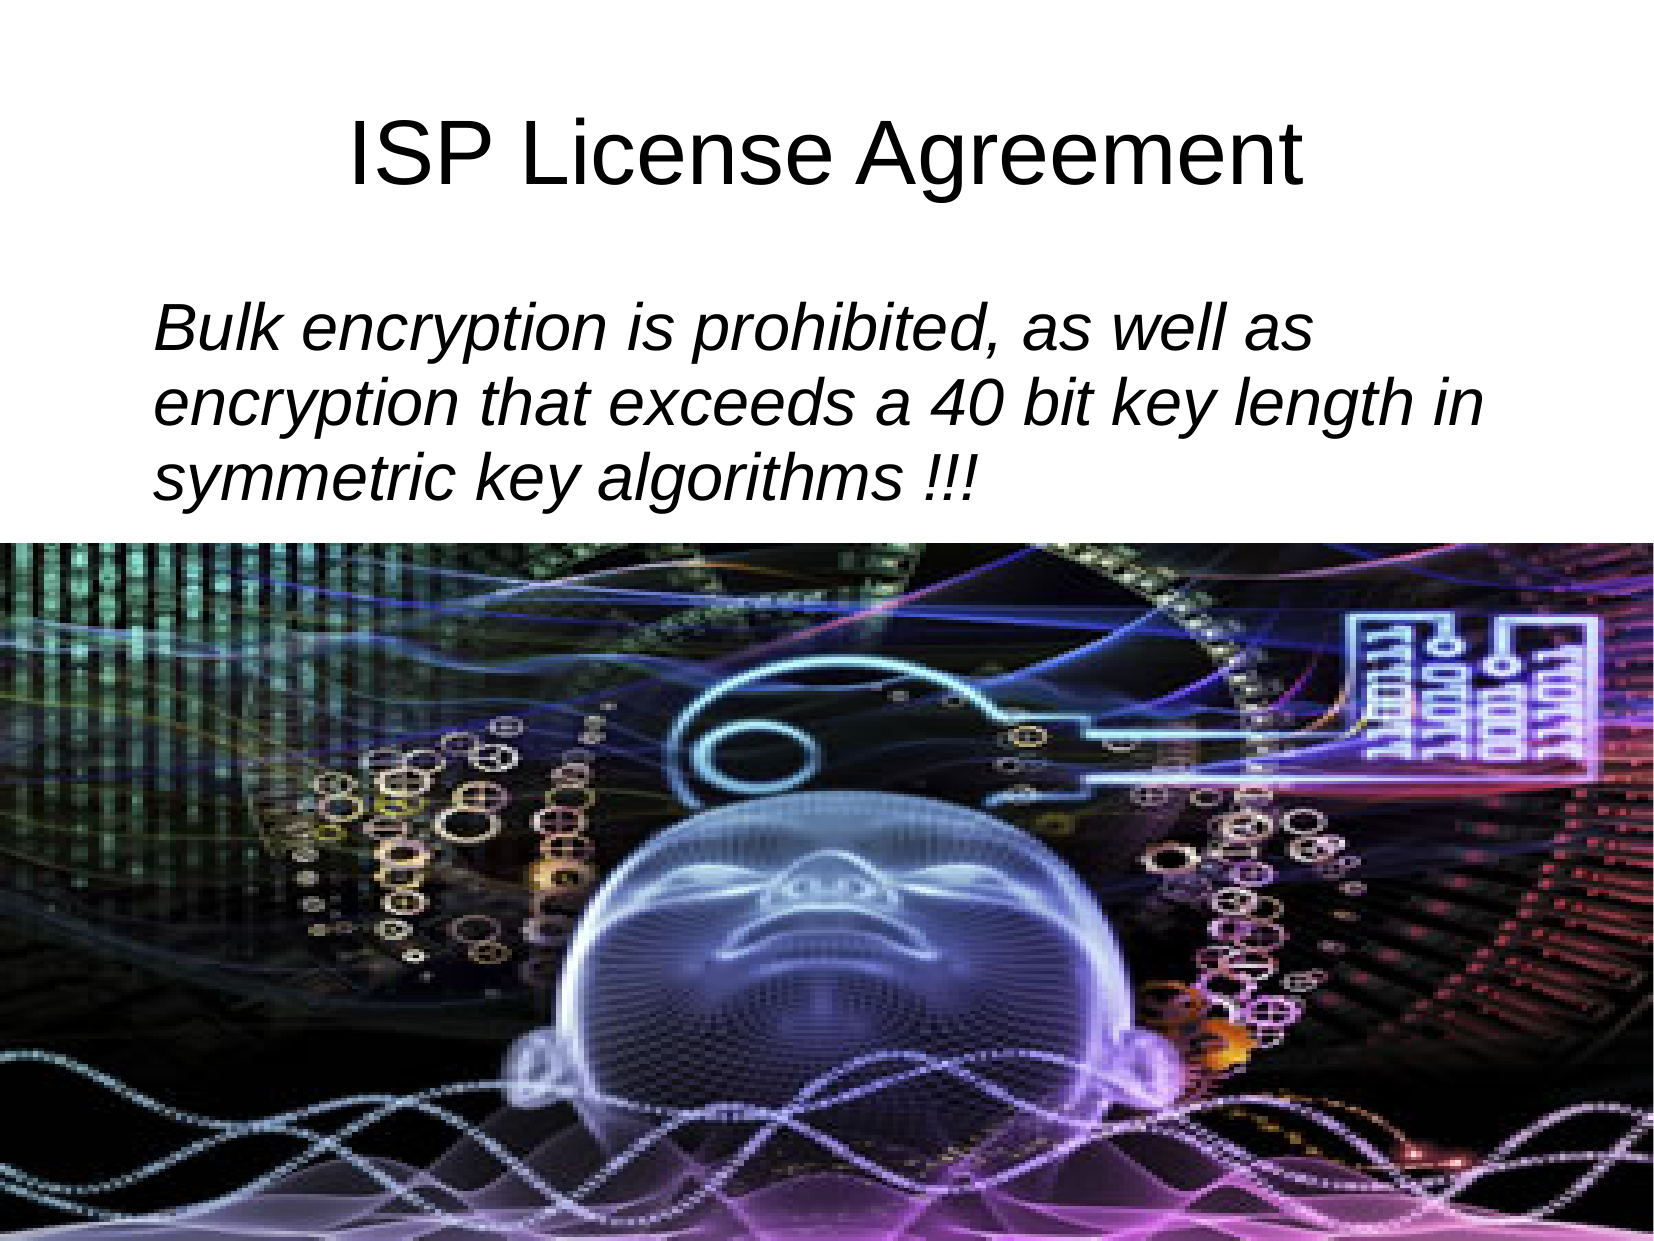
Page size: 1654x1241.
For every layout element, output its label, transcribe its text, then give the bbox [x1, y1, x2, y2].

picture [0, 543, 1654, 1241]
list Bulk encryption is prohibited, as well as encryption that exceeds a 40 bit key length in symmetric key algorithms !!! [82, 290, 1538, 543]
title ISP License Agreement [82, 49, 1571, 257]
